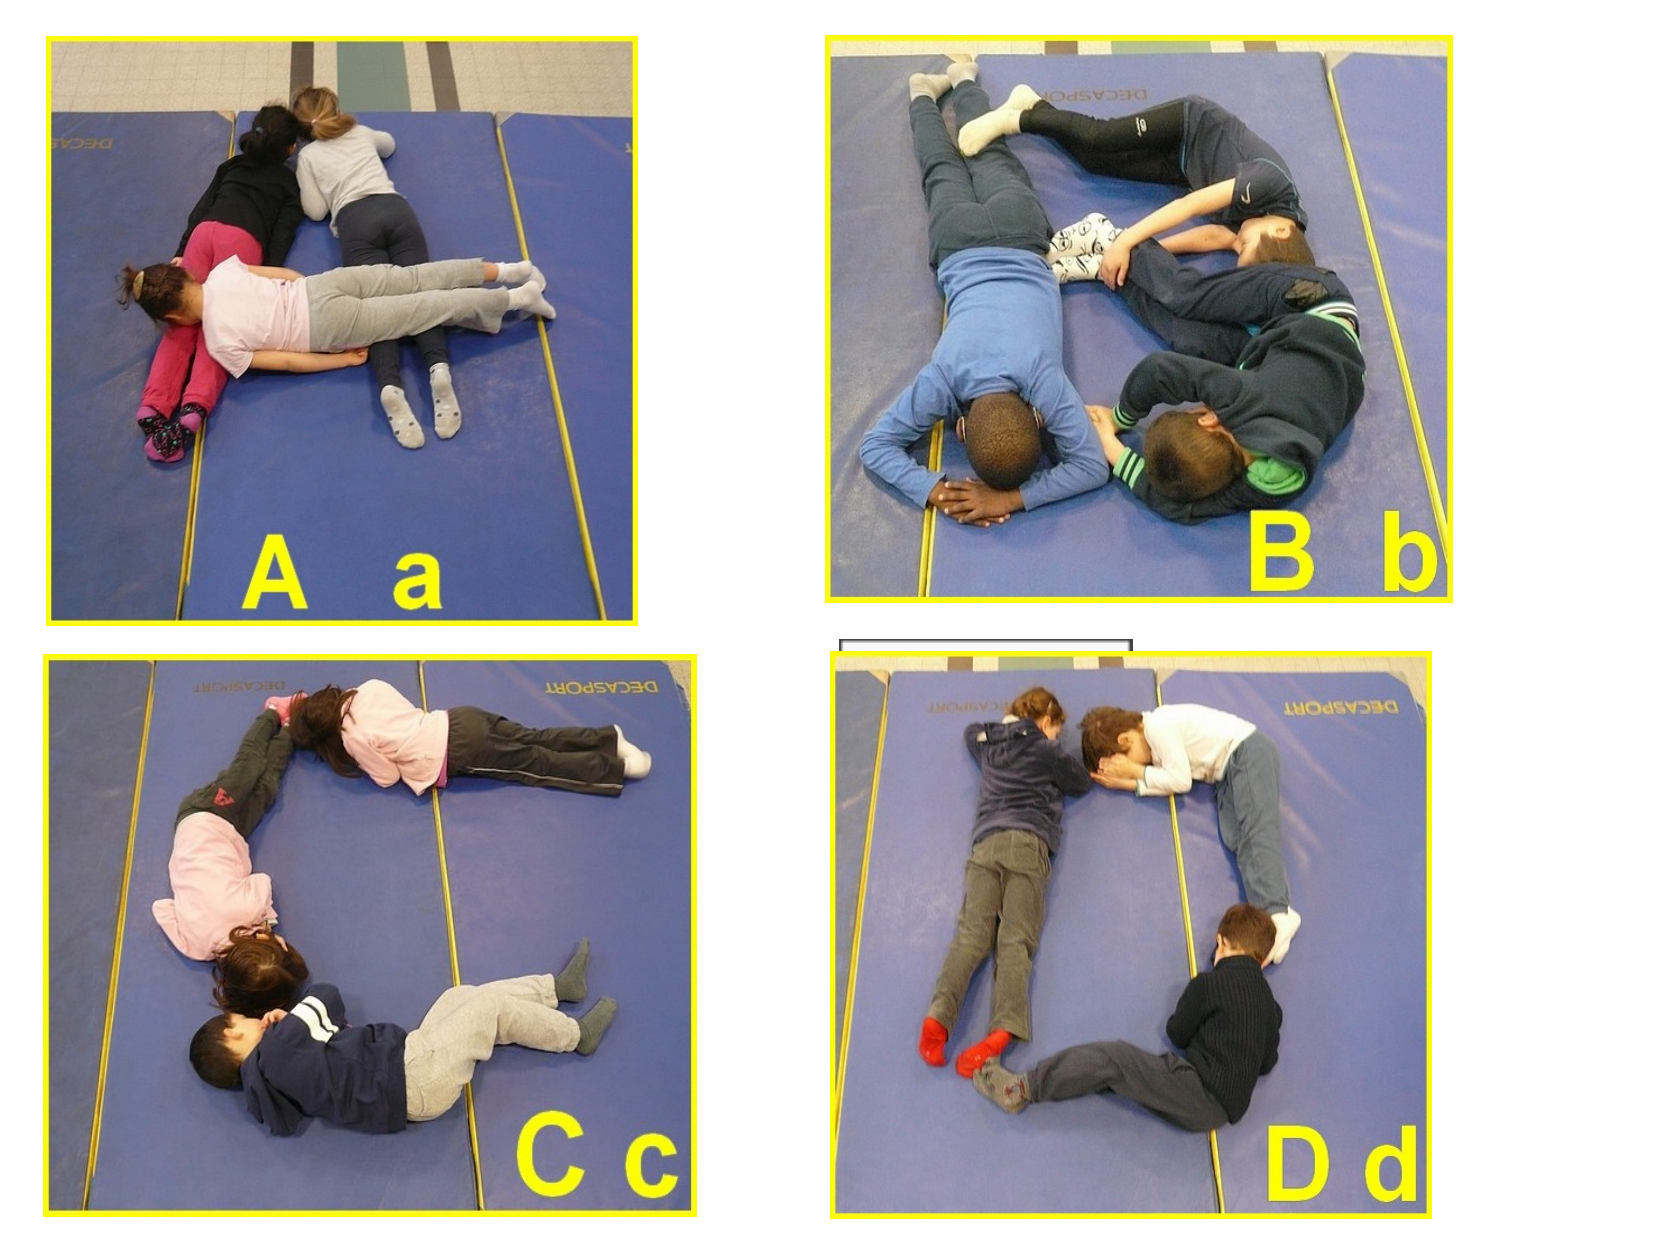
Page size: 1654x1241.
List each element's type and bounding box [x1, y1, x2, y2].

picture [825, 35, 1453, 603]
picture [46, 36, 638, 626]
picture [43, 654, 697, 1217]
picture [830, 651, 1432, 1219]
text_box [838, 637, 1134, 651]
